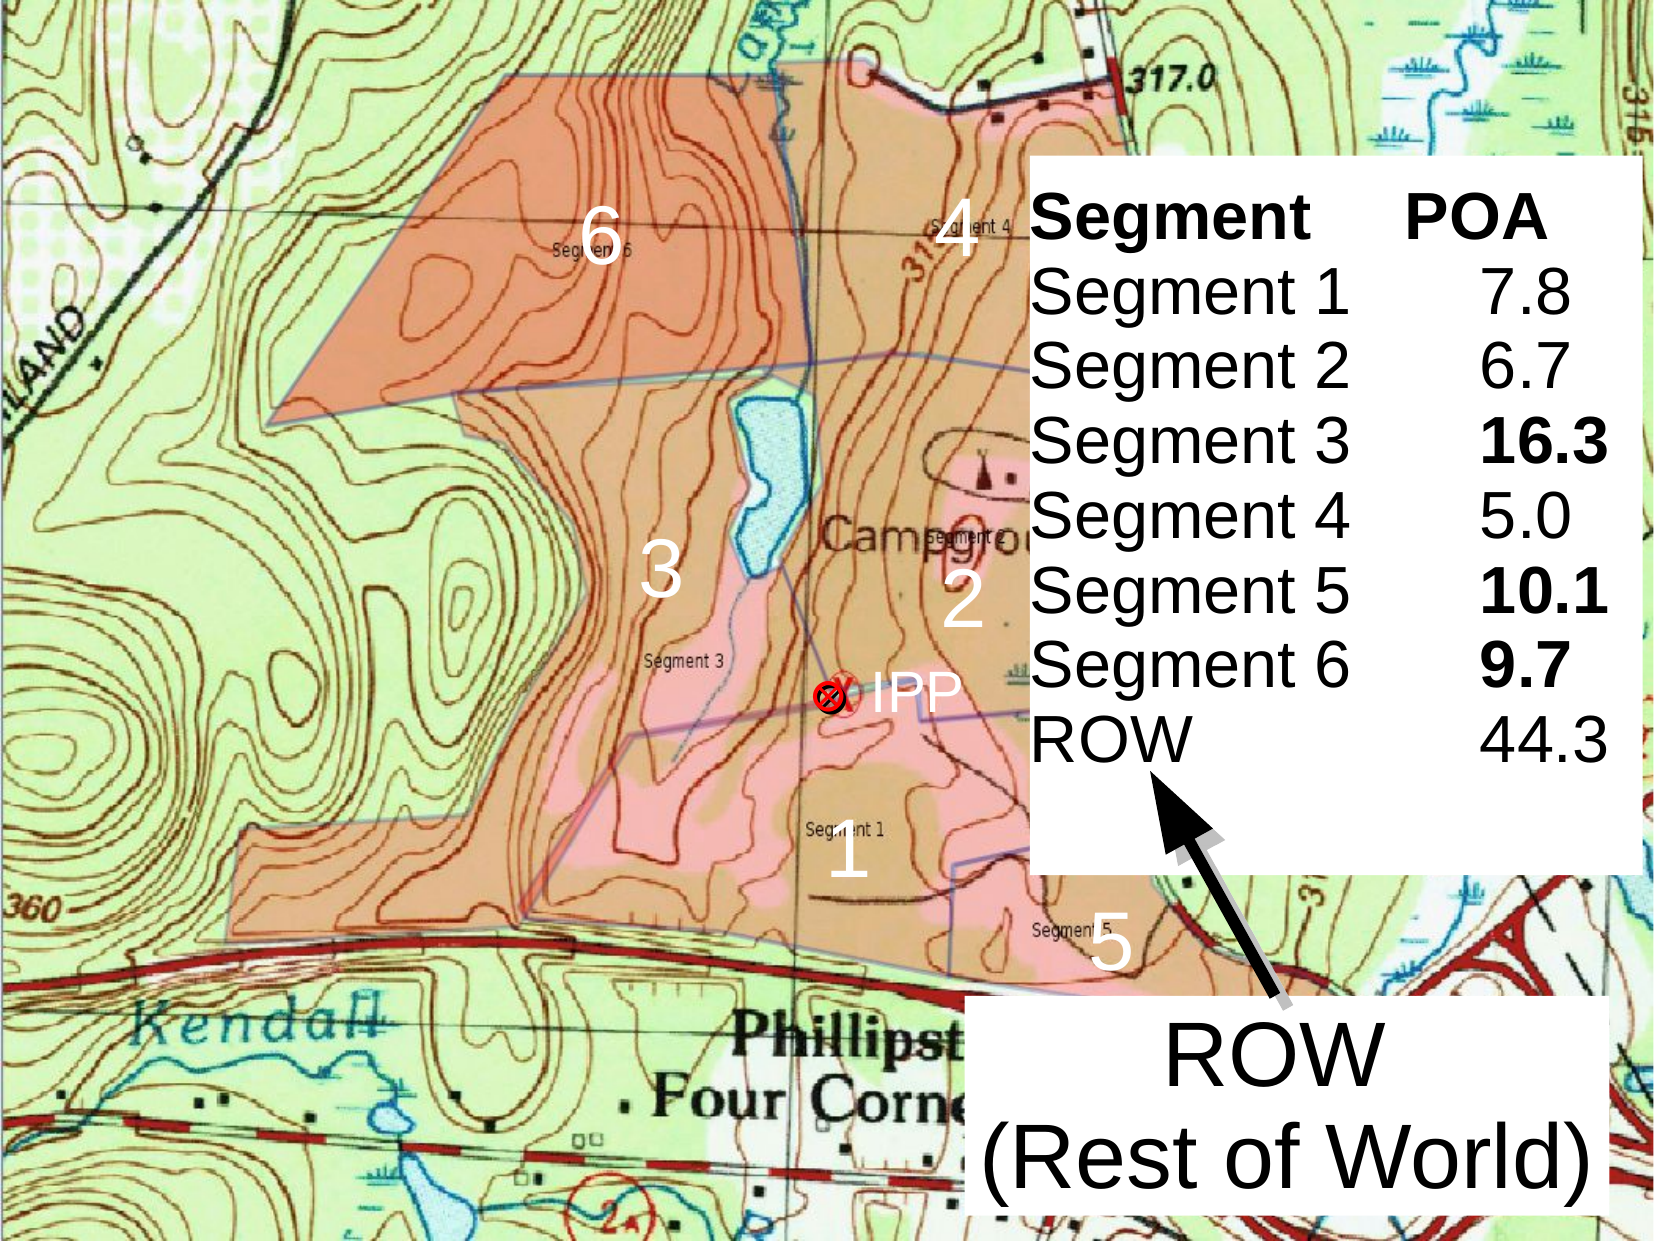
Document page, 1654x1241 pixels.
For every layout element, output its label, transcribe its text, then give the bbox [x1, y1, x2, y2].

text_box 5 [1074, 888, 1151, 995]
picture [0, 0, 1654, 1241]
text_box 4 [919, 173, 996, 282]
text_box ⭙ [795, 651, 888, 737]
text_box 1 [810, 794, 887, 903]
text_box 3 [623, 514, 700, 623]
text_box IPP [888, 652, 980, 733]
text_box ROW (Rest of World) [964, 995, 1610, 1216]
text_box 6 [563, 182, 640, 290]
text_box Segment POA Segment 1 7.8 Segment 2 6.7 Segment 3 16.3 Segment 4 5.0 Segment 5 10.1 Segment 6 9.7 ROW 44.3 [1029, 155, 1643, 876]
text_box 2 [925, 544, 1002, 653]
